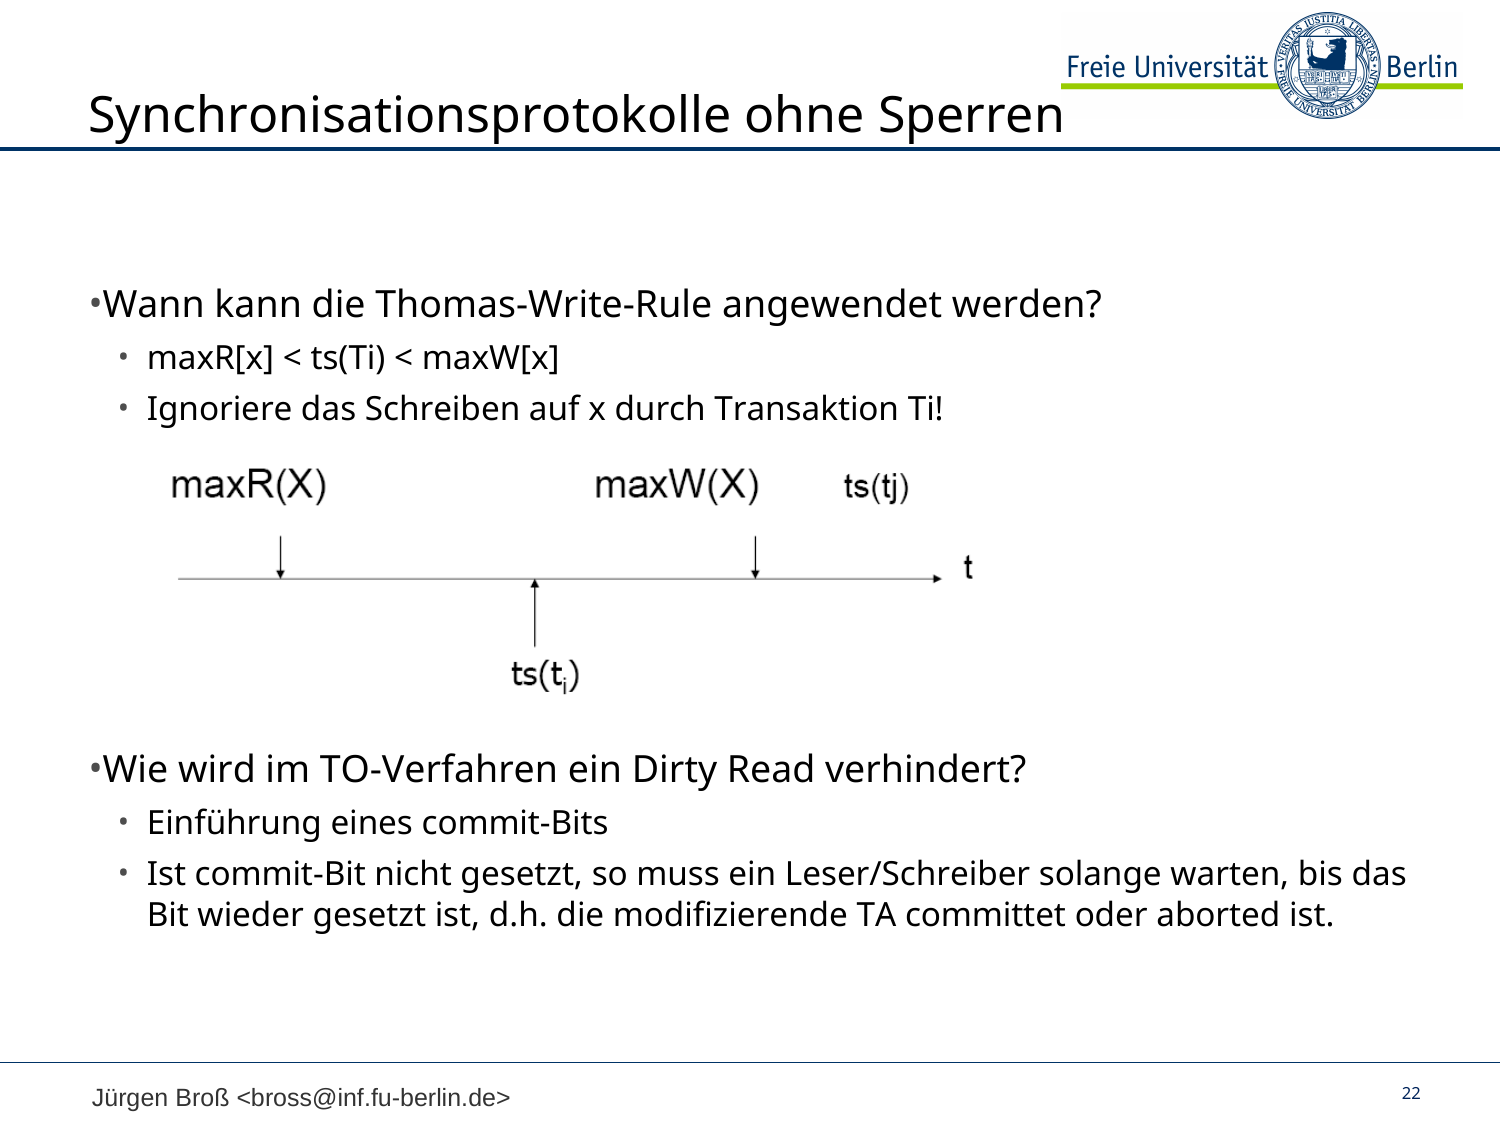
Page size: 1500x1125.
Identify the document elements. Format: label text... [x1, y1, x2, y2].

picture [1061, 12, 1463, 119]
title Synchronisationsprotokolle ohne Sperren [88, 87, 1275, 143]
list Wann kann die Thomas-Write-Rule angewendet werden? maxR[x] < ts(Ti) < maxW[x] Ignoriere das Schreiben auf x durch Transaktion Ti! Wie wird im TO-Verfahren ein Dirty Read verhindert? Einführung eines commit-Bits Ist commit-Bit nicht gesetzt, so muss ein Leser/Schreiber solange warten, bis das Bit wieder gesetzt ist, d.h. die modifizierende TA committet oder aborted ist. [88, 278, 1459, 1037]
picture [147, 432, 997, 701]
